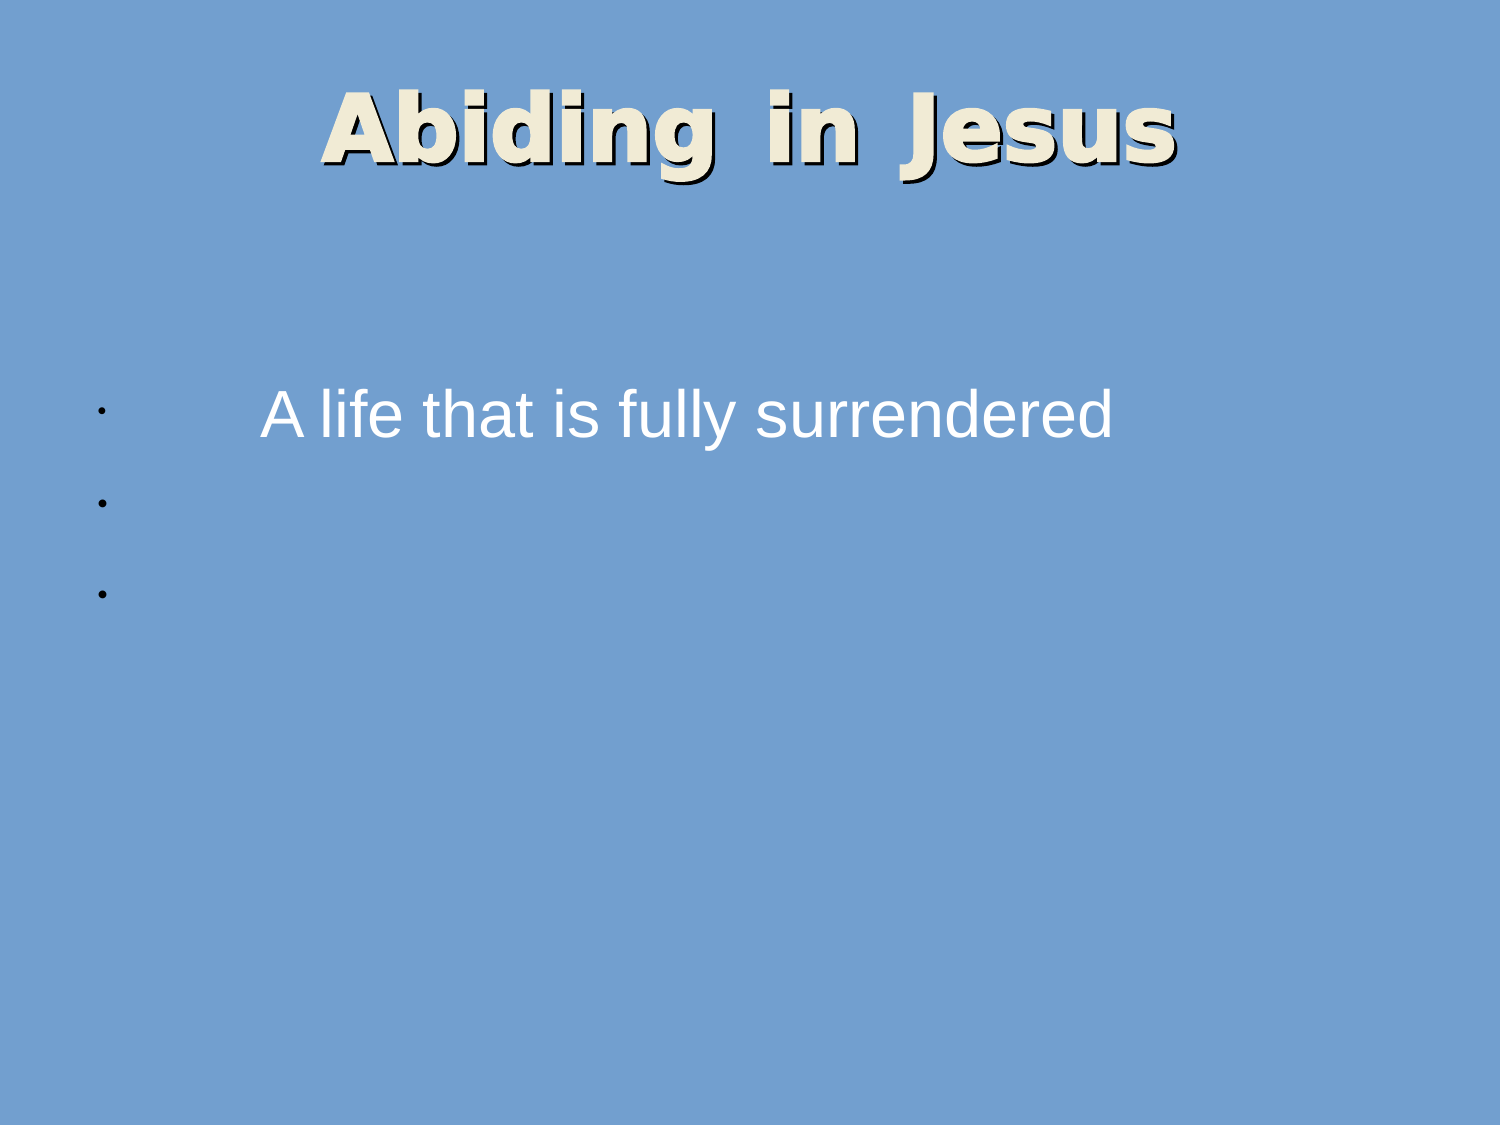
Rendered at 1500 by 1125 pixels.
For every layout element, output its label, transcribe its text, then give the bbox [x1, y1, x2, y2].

list A life that is fully surrendered [75, 375, 1426, 1125]
title Abiding in Jesus [75, 44, 1426, 233]
